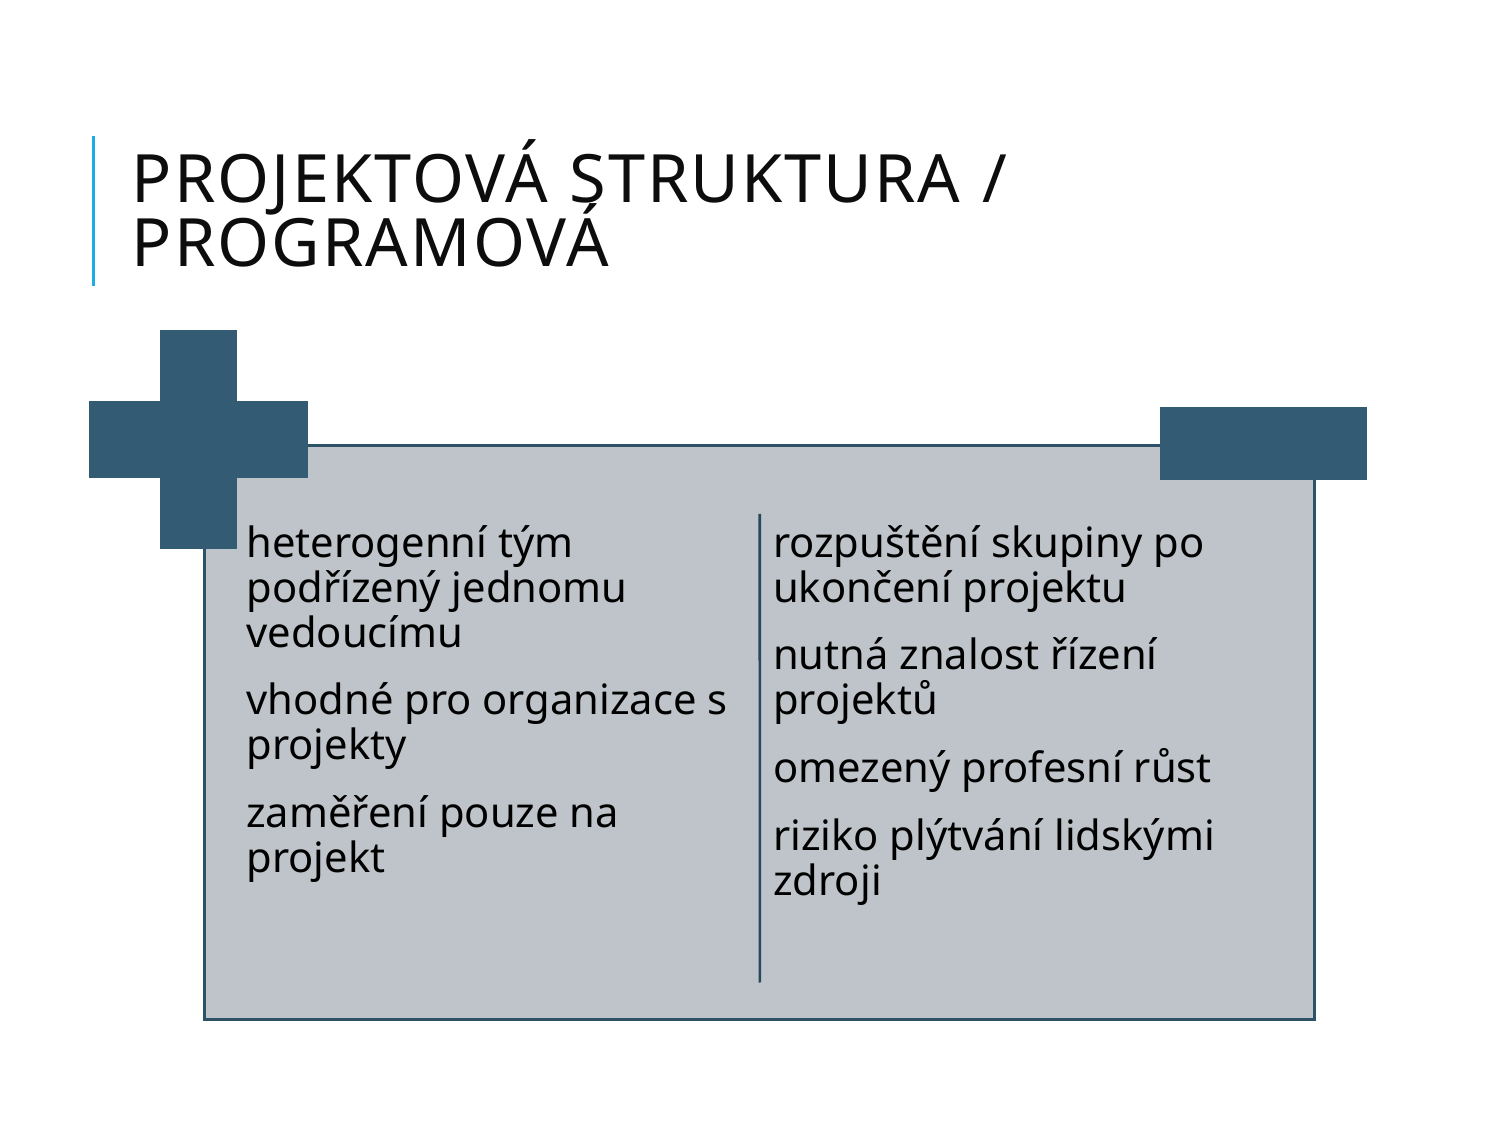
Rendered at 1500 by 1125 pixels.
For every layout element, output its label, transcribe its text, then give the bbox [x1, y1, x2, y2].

text_box heterogenní tým podřízený jednomu vedoucímu vhodné pro organizace s projekty zaměření pouze na projekt [237, 512, 754, 1004]
text_box rozpuštění skupiny po ukončení projektu nutná znalost řízení projektů omezený profesní růst riziko plýtvání lidskými zdroji [764, 512, 1281, 1004]
text_box [89, 330, 1366, 1019]
title Projektová struktura / programová [116, 121, 1467, 309]
